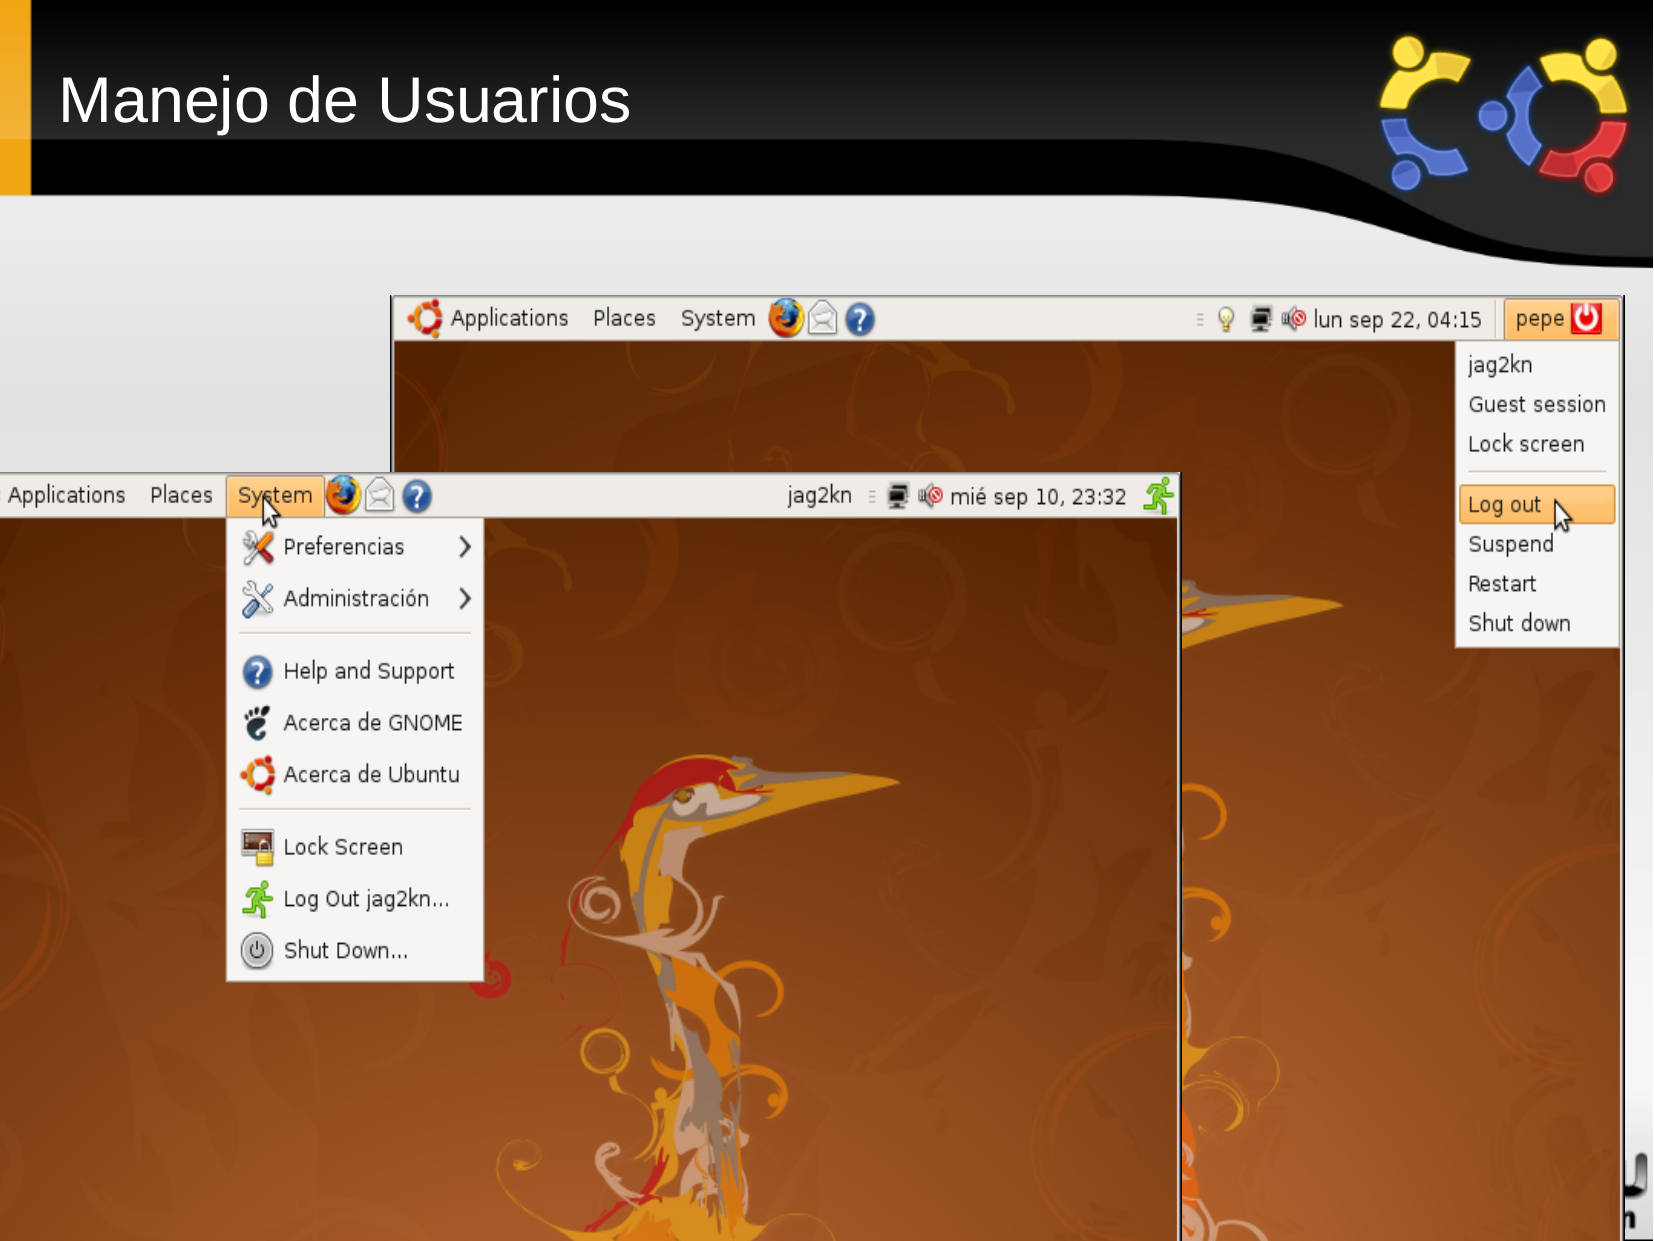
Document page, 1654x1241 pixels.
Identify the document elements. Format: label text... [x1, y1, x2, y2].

picture [0, 0, 1653, 1241]
title Manejo de Usuarios [59, 48, 1376, 153]
